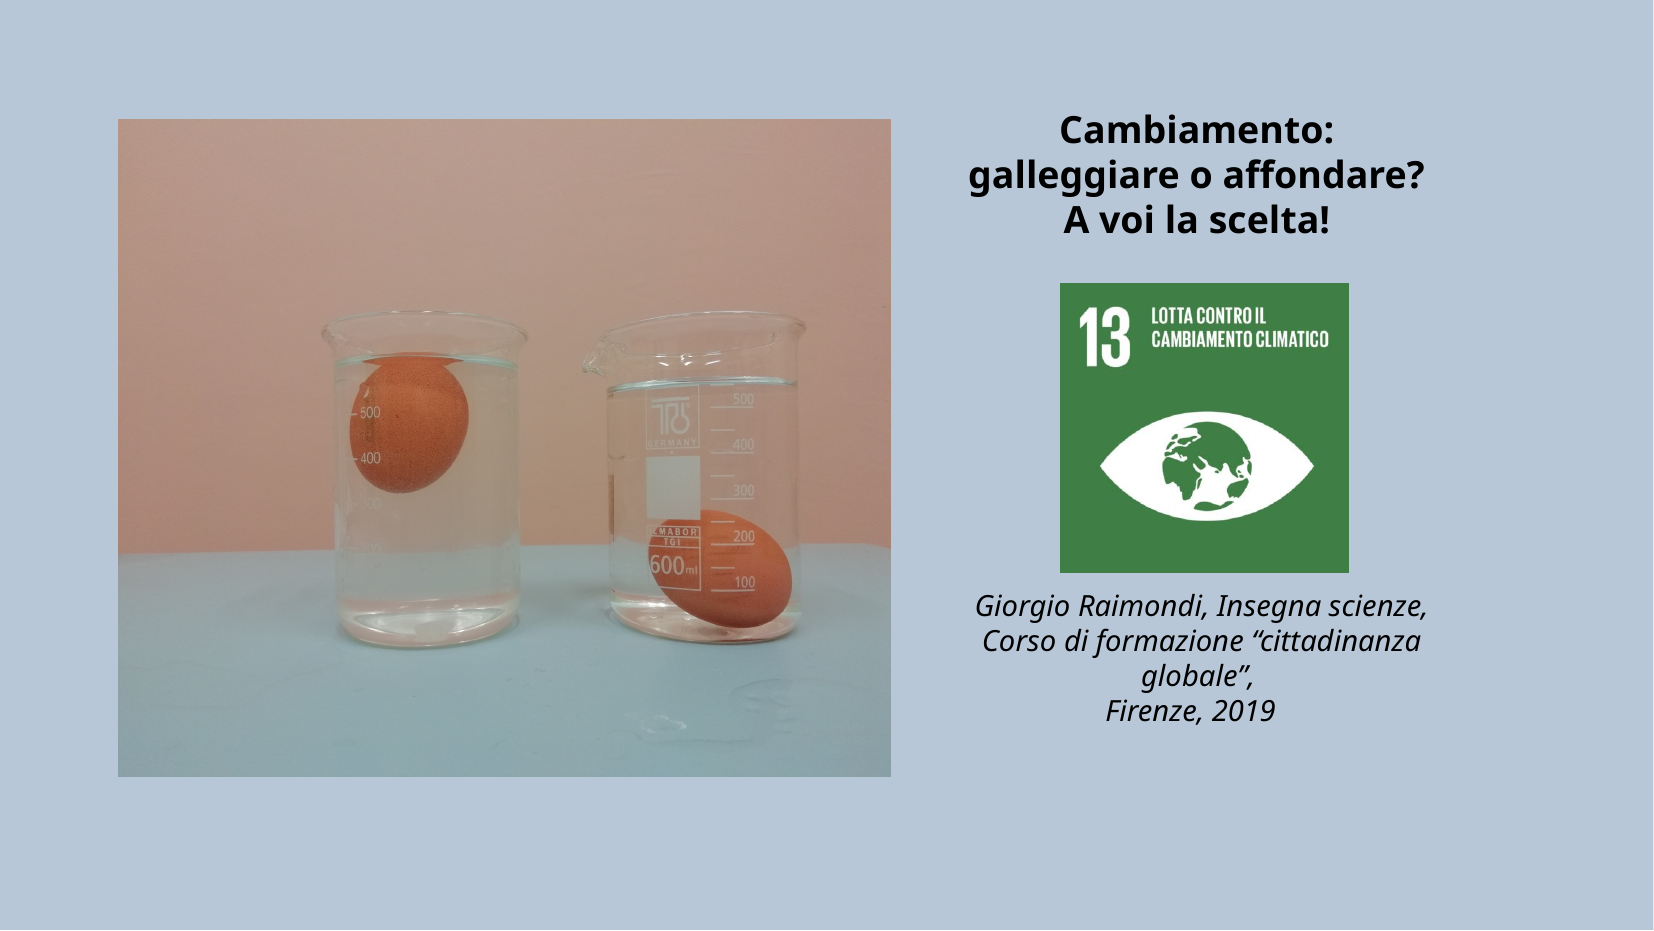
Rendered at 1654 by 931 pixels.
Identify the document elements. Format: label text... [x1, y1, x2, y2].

picture [118, 119, 891, 777]
text_box Giorgio Raimondi, Insegna scienze, Corso di formazione “cittadinanza globale”, Firenze, 2019 [930, 572, 1474, 637]
text_box Cambiamento: galleggiare o affondare? A voi la scelta! [868, 91, 1535, 188]
picture [1060, 283, 1349, 573]
